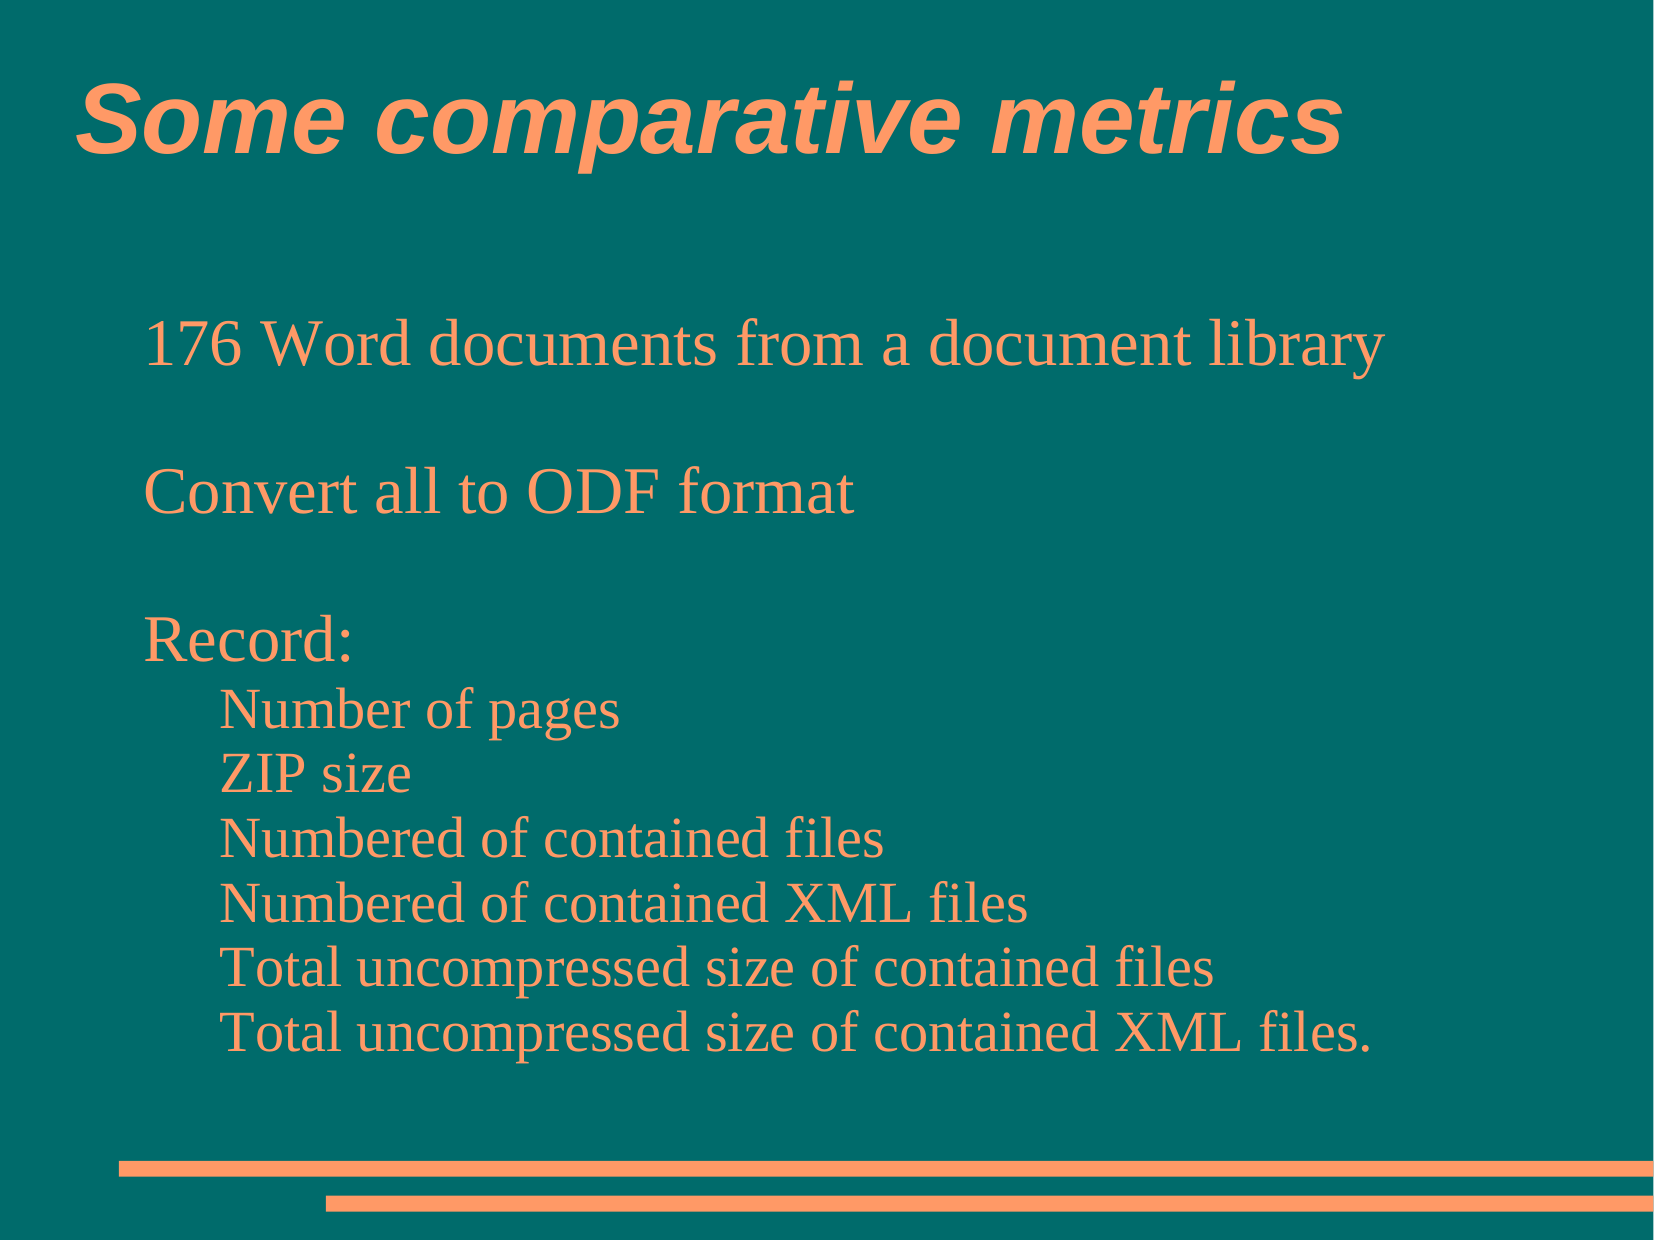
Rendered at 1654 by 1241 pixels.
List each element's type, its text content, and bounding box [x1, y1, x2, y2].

list 176 Word documents from a document library Convert all to ODF format Record: Number of pages ZIP size Numbered of contained files Numbered of contained XML files Total uncompressed size of contained files Total uncompressed size of contained XML files. [125, 306, 1538, 1088]
title Some comparative metrics [75, 15, 1576, 223]
